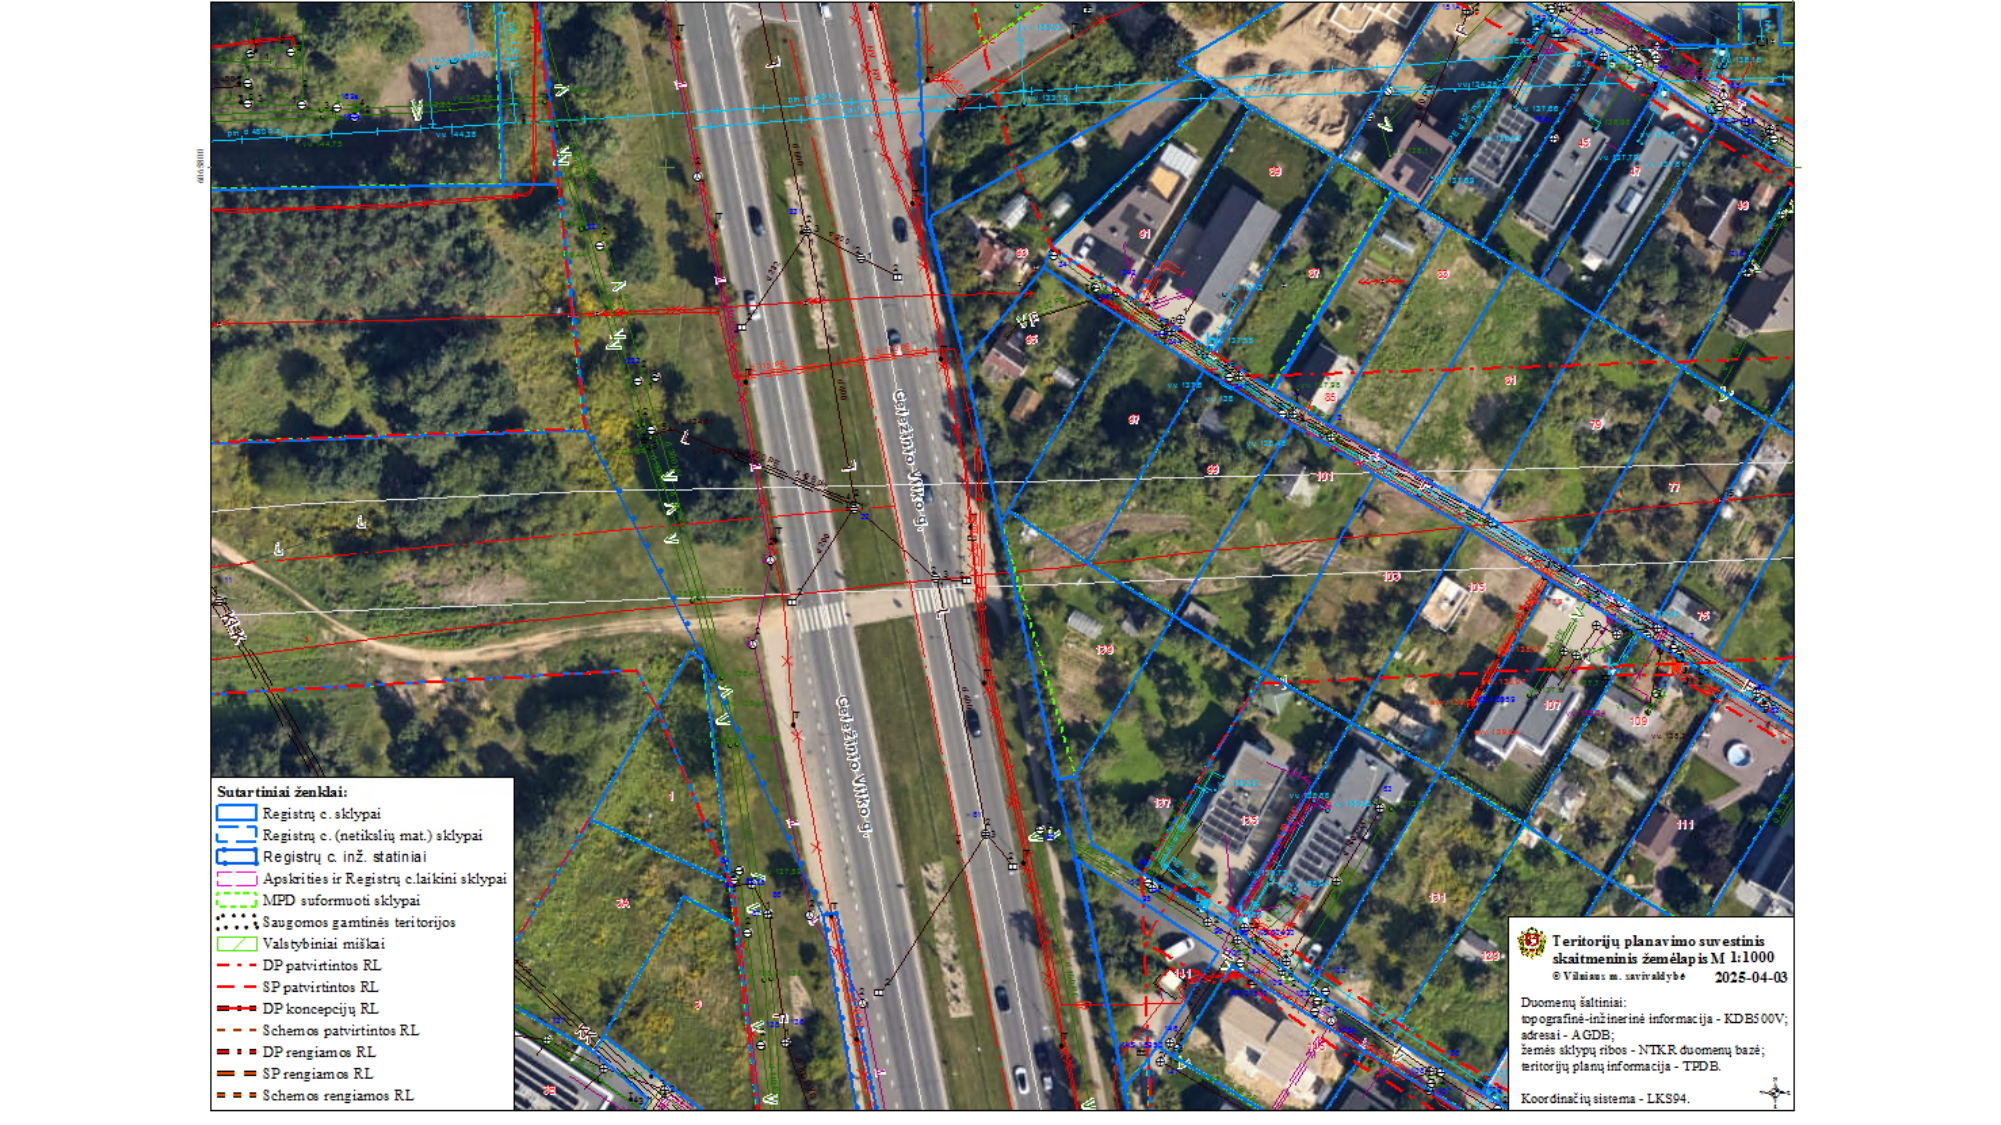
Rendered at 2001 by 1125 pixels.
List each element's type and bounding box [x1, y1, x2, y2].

picture [186, 0, 1814, 1125]
